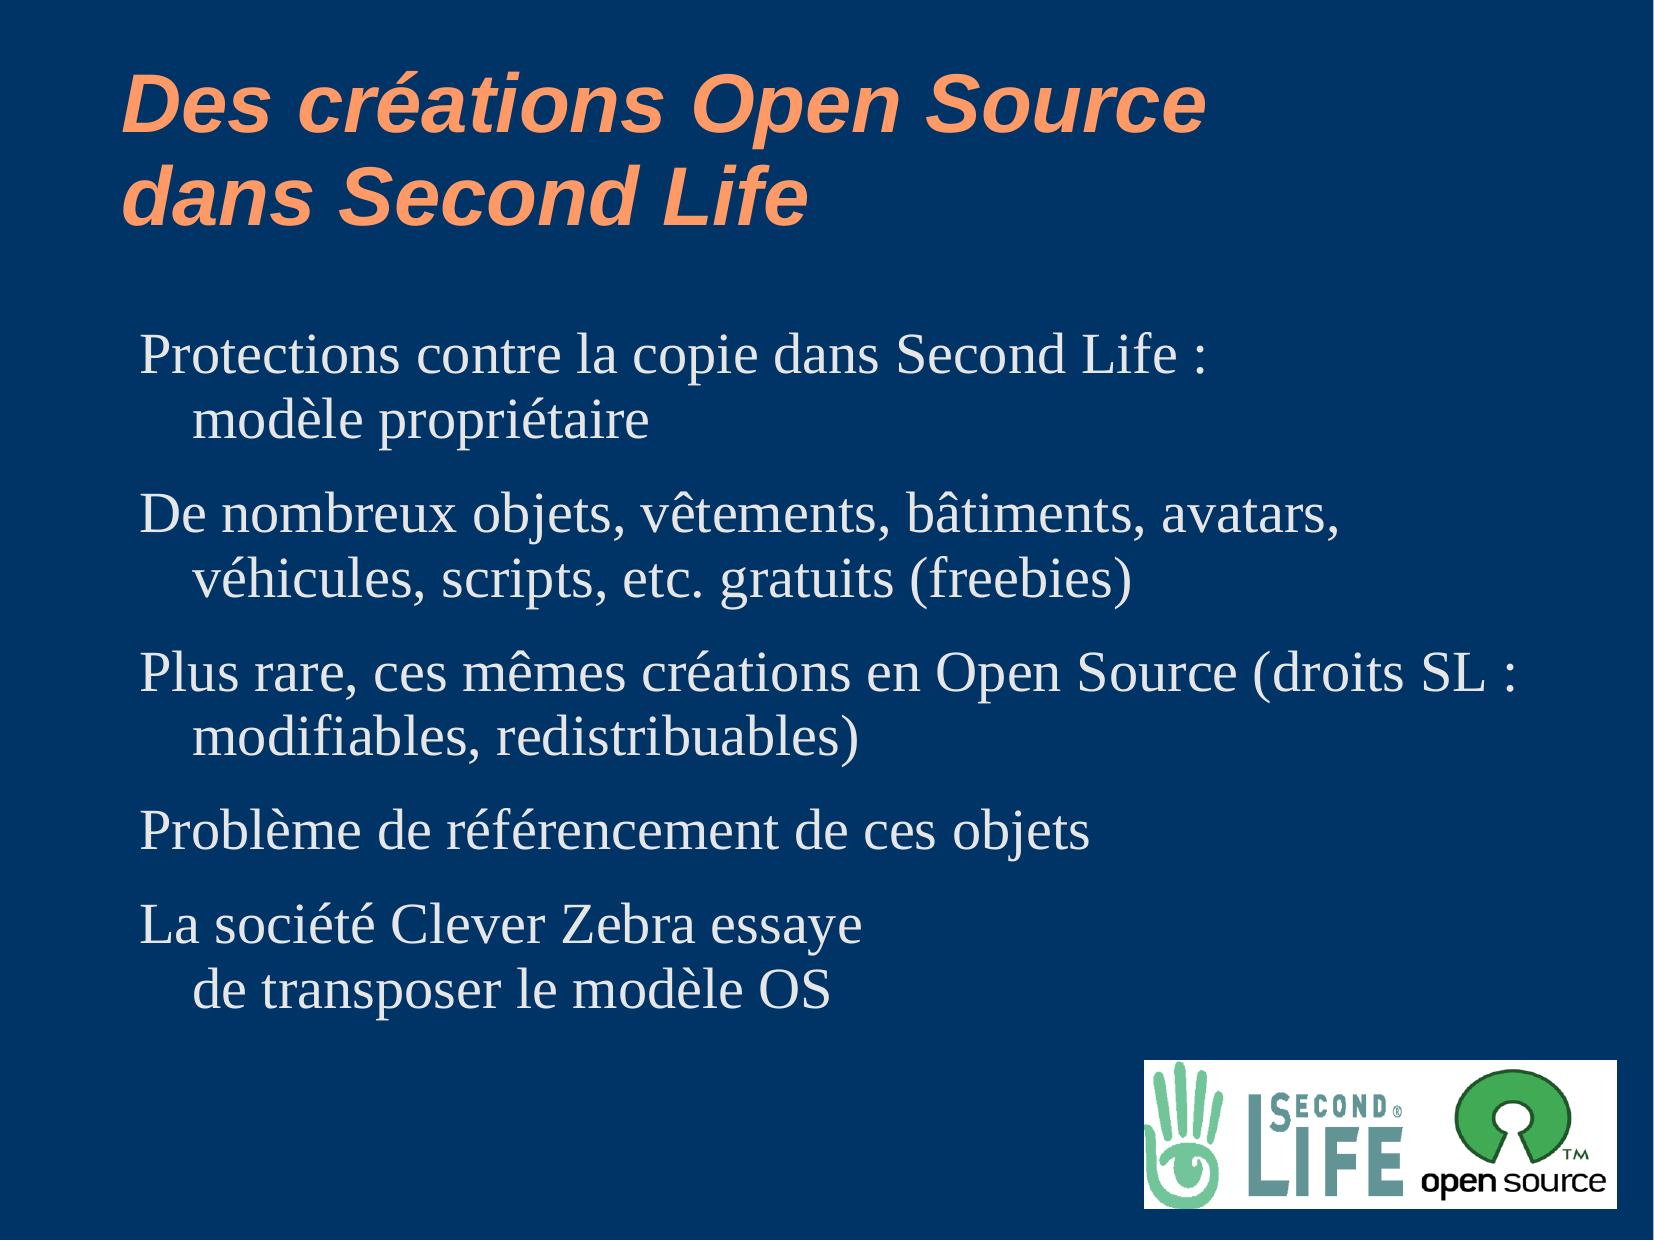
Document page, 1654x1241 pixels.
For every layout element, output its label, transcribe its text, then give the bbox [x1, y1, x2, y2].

list Protections contre la copie dans Second Life : modèle propriétaire De nombreux objets, vêtements, bâtiments, avatars, véhicules, scripts, etc. gratuits (freebies) Plus rare, ces mêmes créations en Open Source (droits SL : modifiables, redistribuables) Problème de référencement de ces objets La société Clever Zebra essaye de transposer le modèle OS [121, 322, 1561, 1165]
title Des créations Open Source dans Second Life [121, 24, 1534, 276]
picture [1144, 1060, 1617, 1209]
